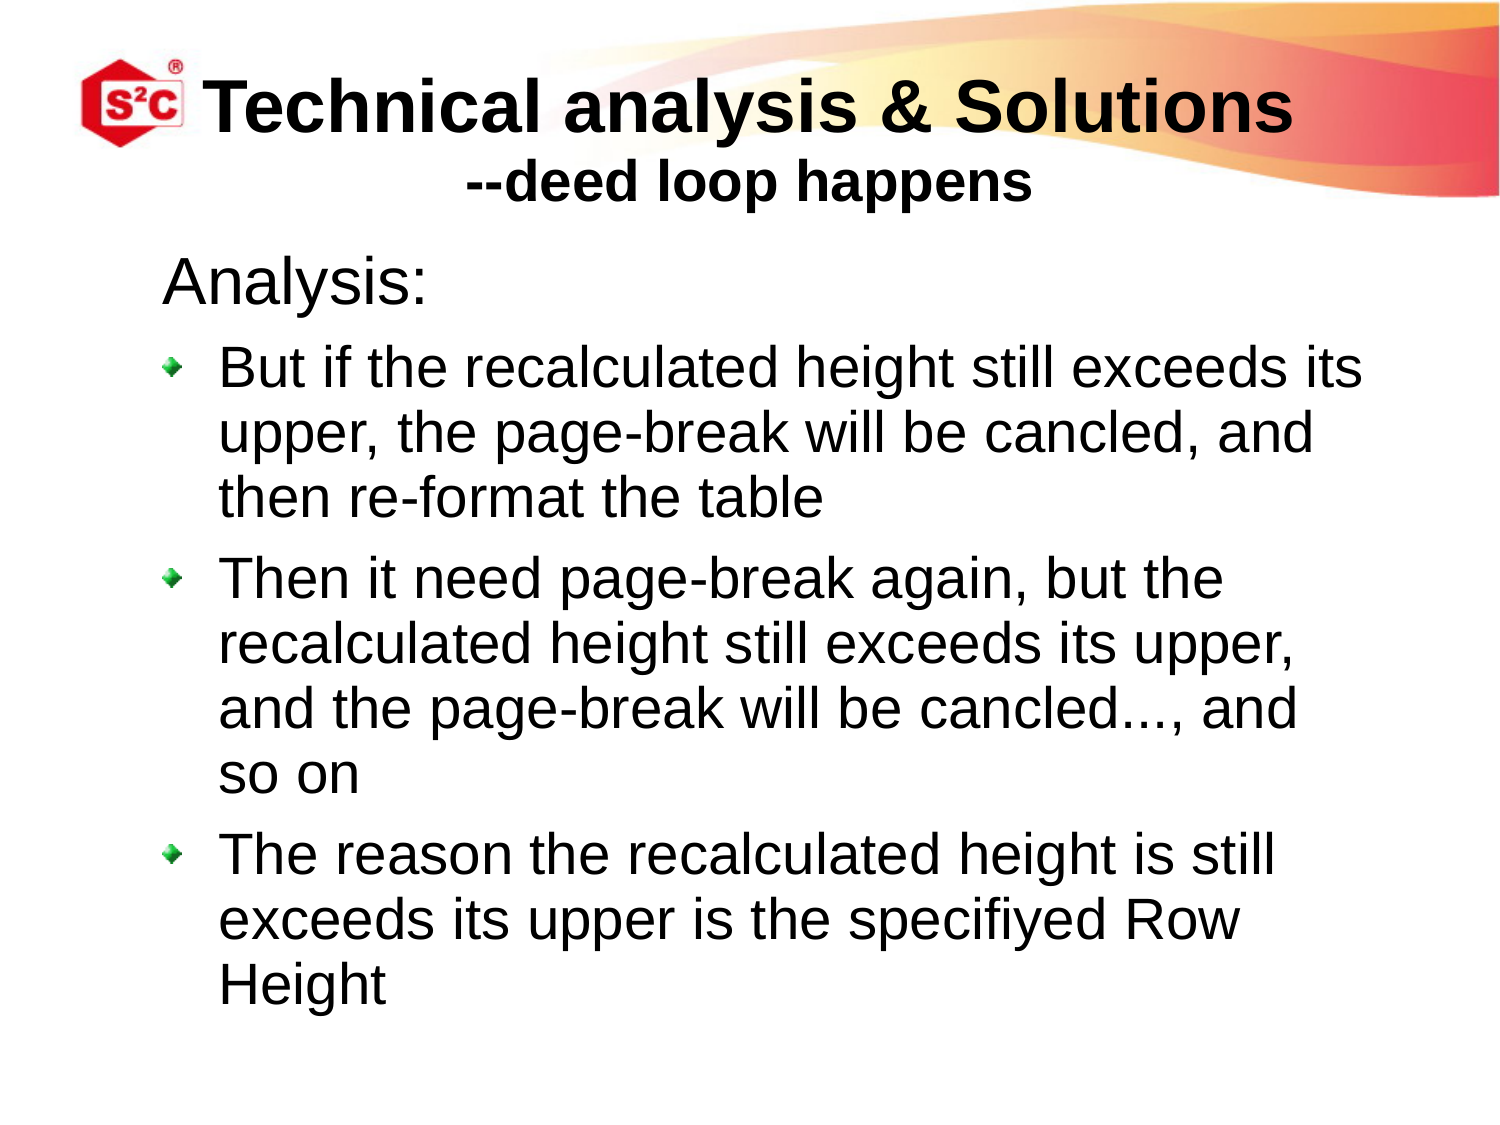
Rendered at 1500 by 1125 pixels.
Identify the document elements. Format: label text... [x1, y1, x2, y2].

title Technical analysis & Solutions --deed loop happens [75, 44, 1425, 233]
picture [0, 0, 1500, 1125]
list Analysis: But if the recalculated height still exceeds its upper, the page-break will be cancled, and then re-format the table Then it need page-break again, but the recalculated height still exceeds its upper, and the page-break will be cancled..., and so on The reason the recalculated height is still exceeds its upper is the specifiyed Row Height [147, 236, 1388, 1063]
